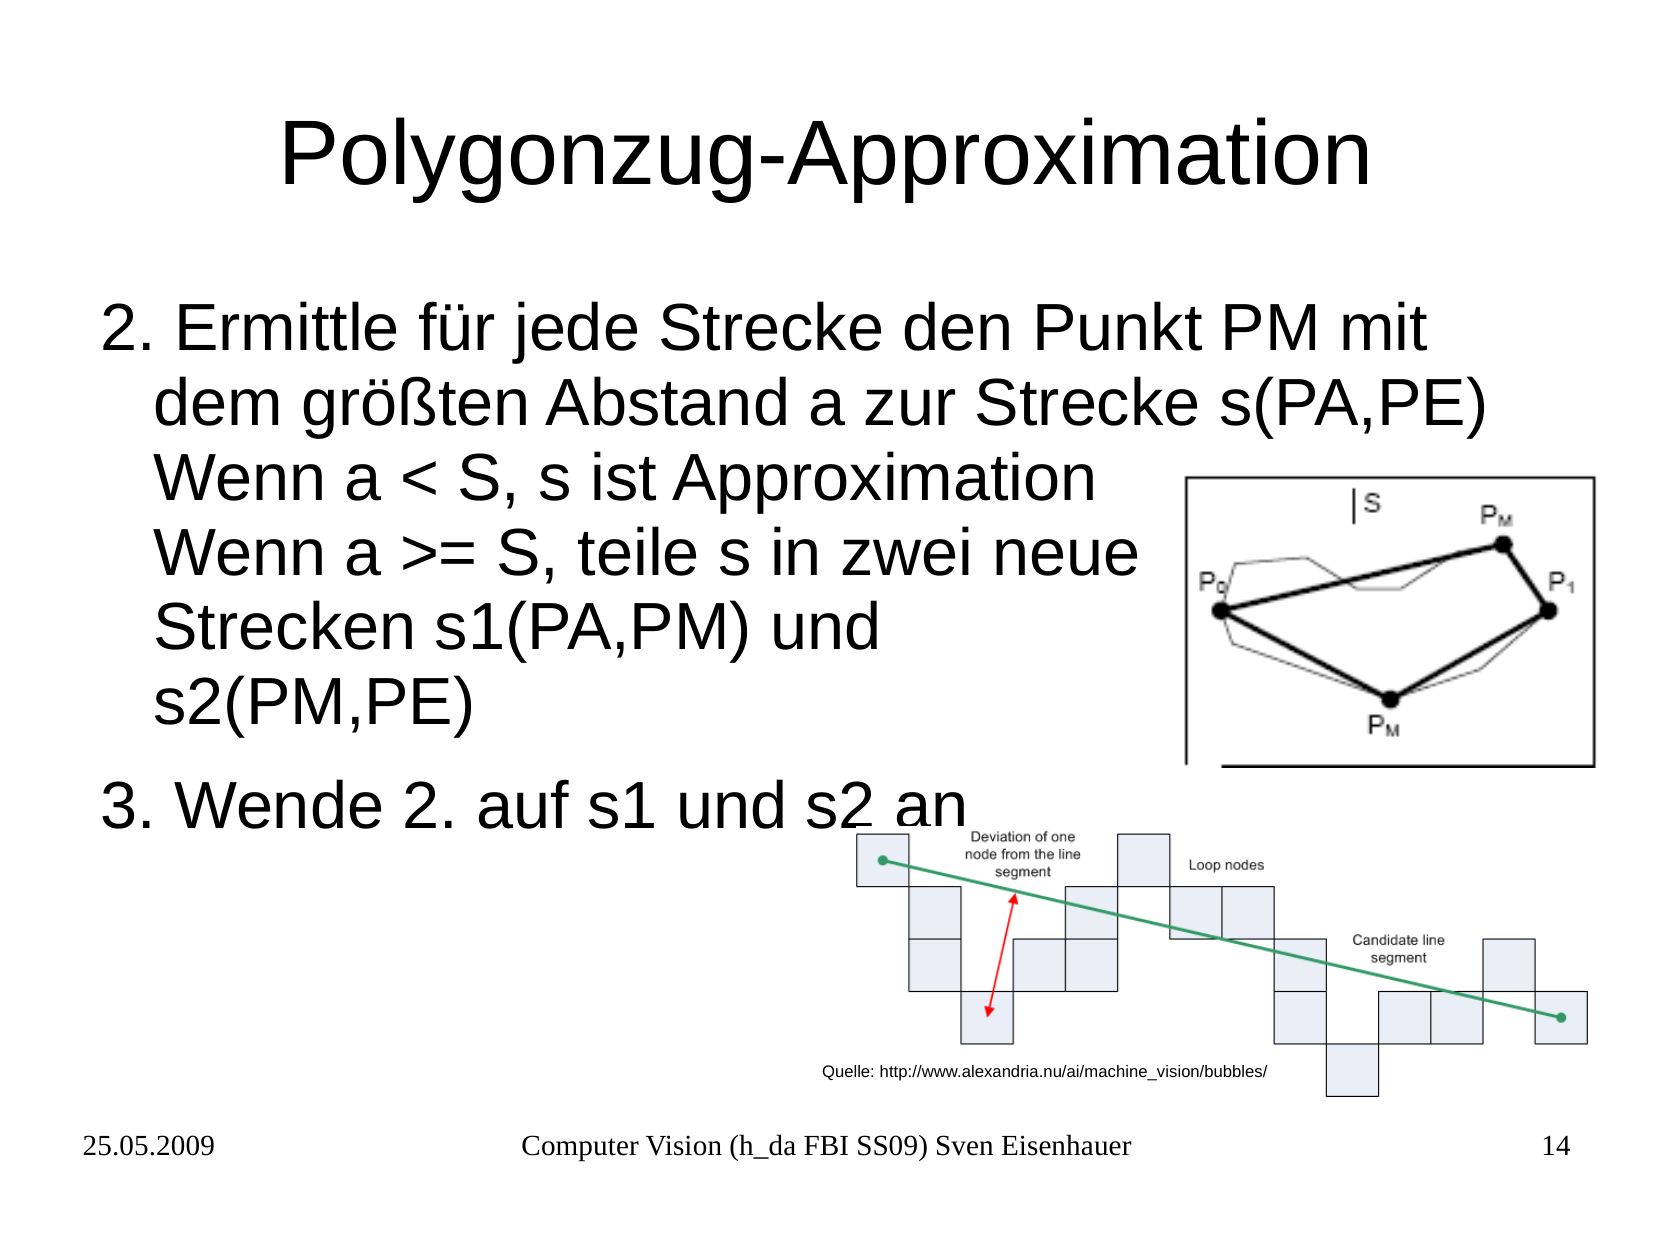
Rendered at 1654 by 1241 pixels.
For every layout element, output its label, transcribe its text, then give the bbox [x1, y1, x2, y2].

list Ermittle für jede Strecke den Punkt PM mit dem größten Abstand a zur Strecke s(PA,PE) Wenn a < S, s ist Approximation Wenn a >= S, teile s in zwei neue Strecken s1(PA,PM) und s2(PM,PE) Wende 2. auf s1 und s2 an [82, 290, 1571, 1094]
text_box Quelle: http://www.alexandria.nu/ai/machine_vision/bubbles/ [779, 1057, 1312, 1087]
title Polygonzug-Approximation [82, 56, 1571, 250]
picture [856, 826, 1588, 1097]
picture [1181, 470, 1601, 768]
